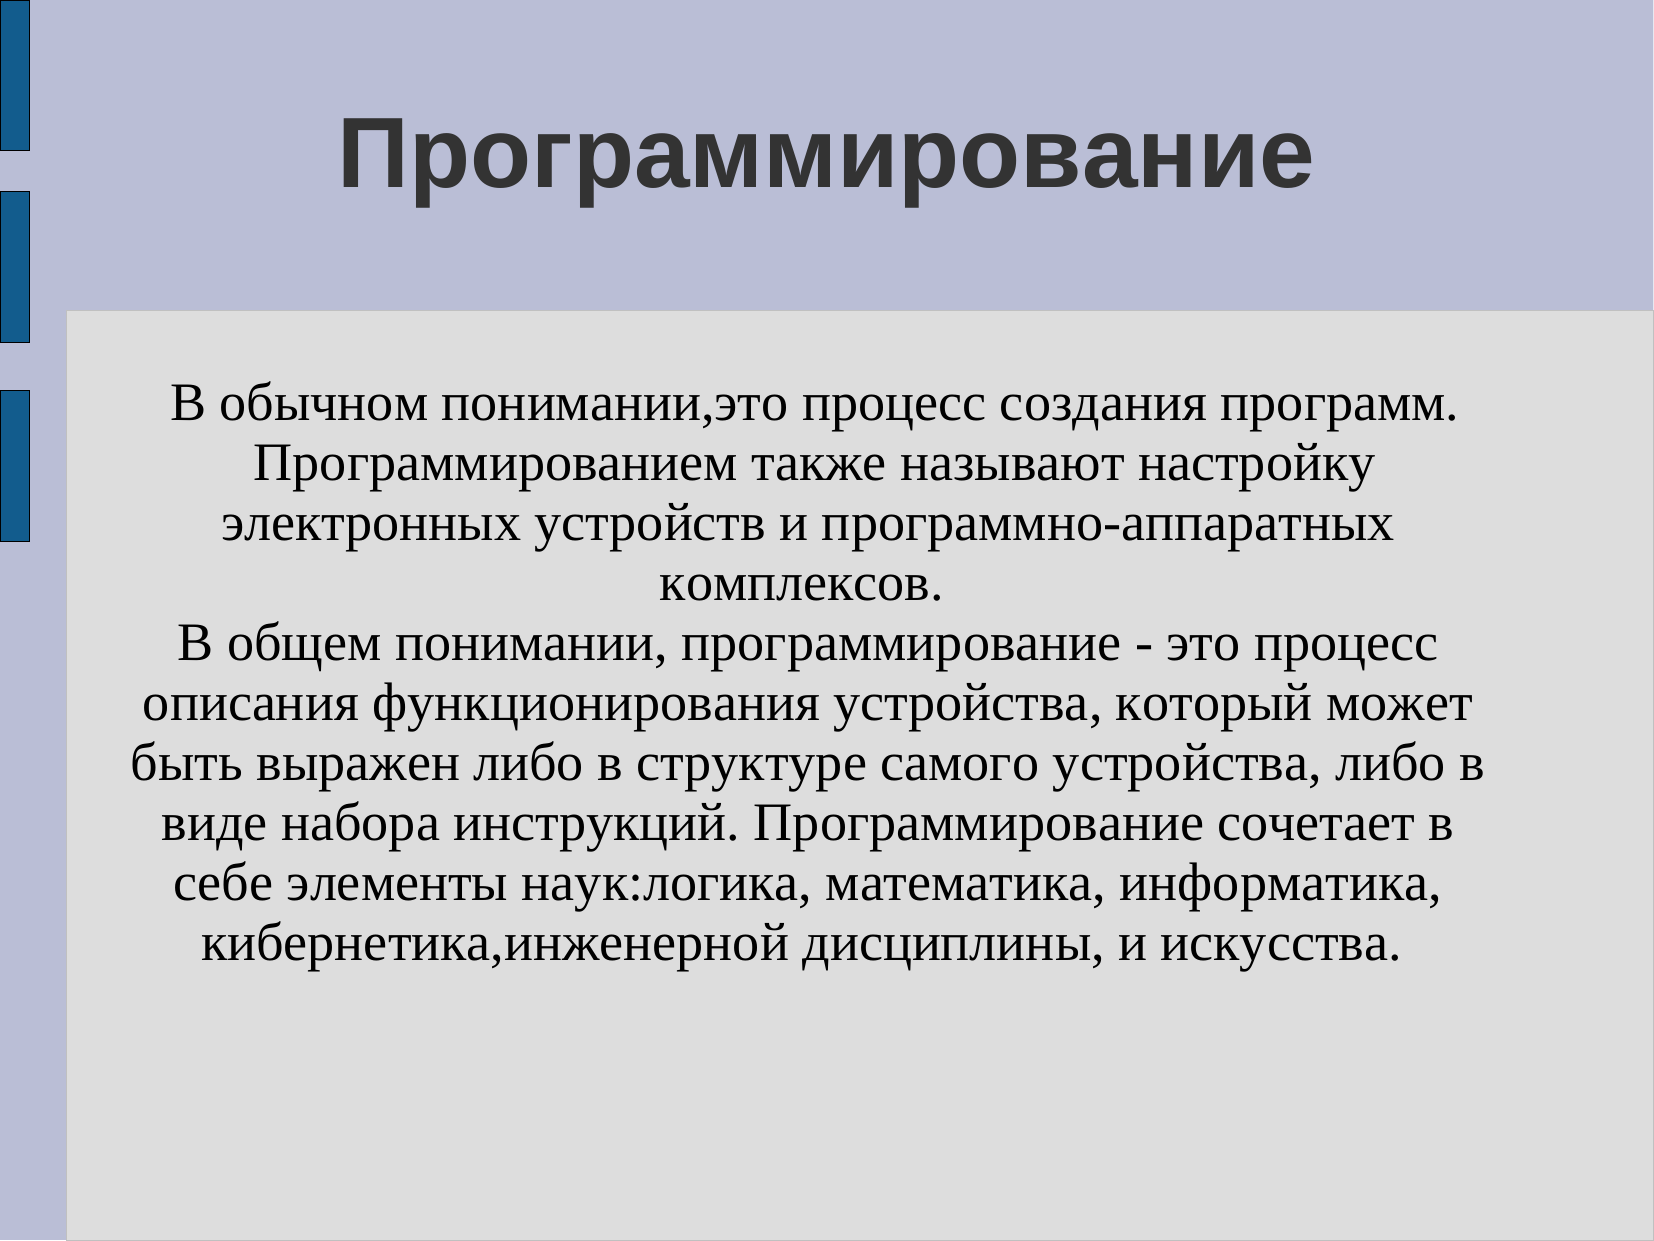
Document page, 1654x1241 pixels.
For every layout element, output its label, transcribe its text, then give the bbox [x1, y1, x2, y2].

subtitle В обычном понимании,это процесс создания программ. Программированием также называют настройку электронных устройств и программно-аппаратных комплексов. В общем понимании, программирование - это процесс описания функционирования устройства, который может быть выражен либо в структуре самого устройства, либо в виде набора инструкций. Программирование сочетает в себе элементы наук:логика, математика, информатика, кибернетика,инженерной дисциплины, и искусства. [118, 281, 1500, 1063]
title Программирование [82, 49, 1571, 257]
